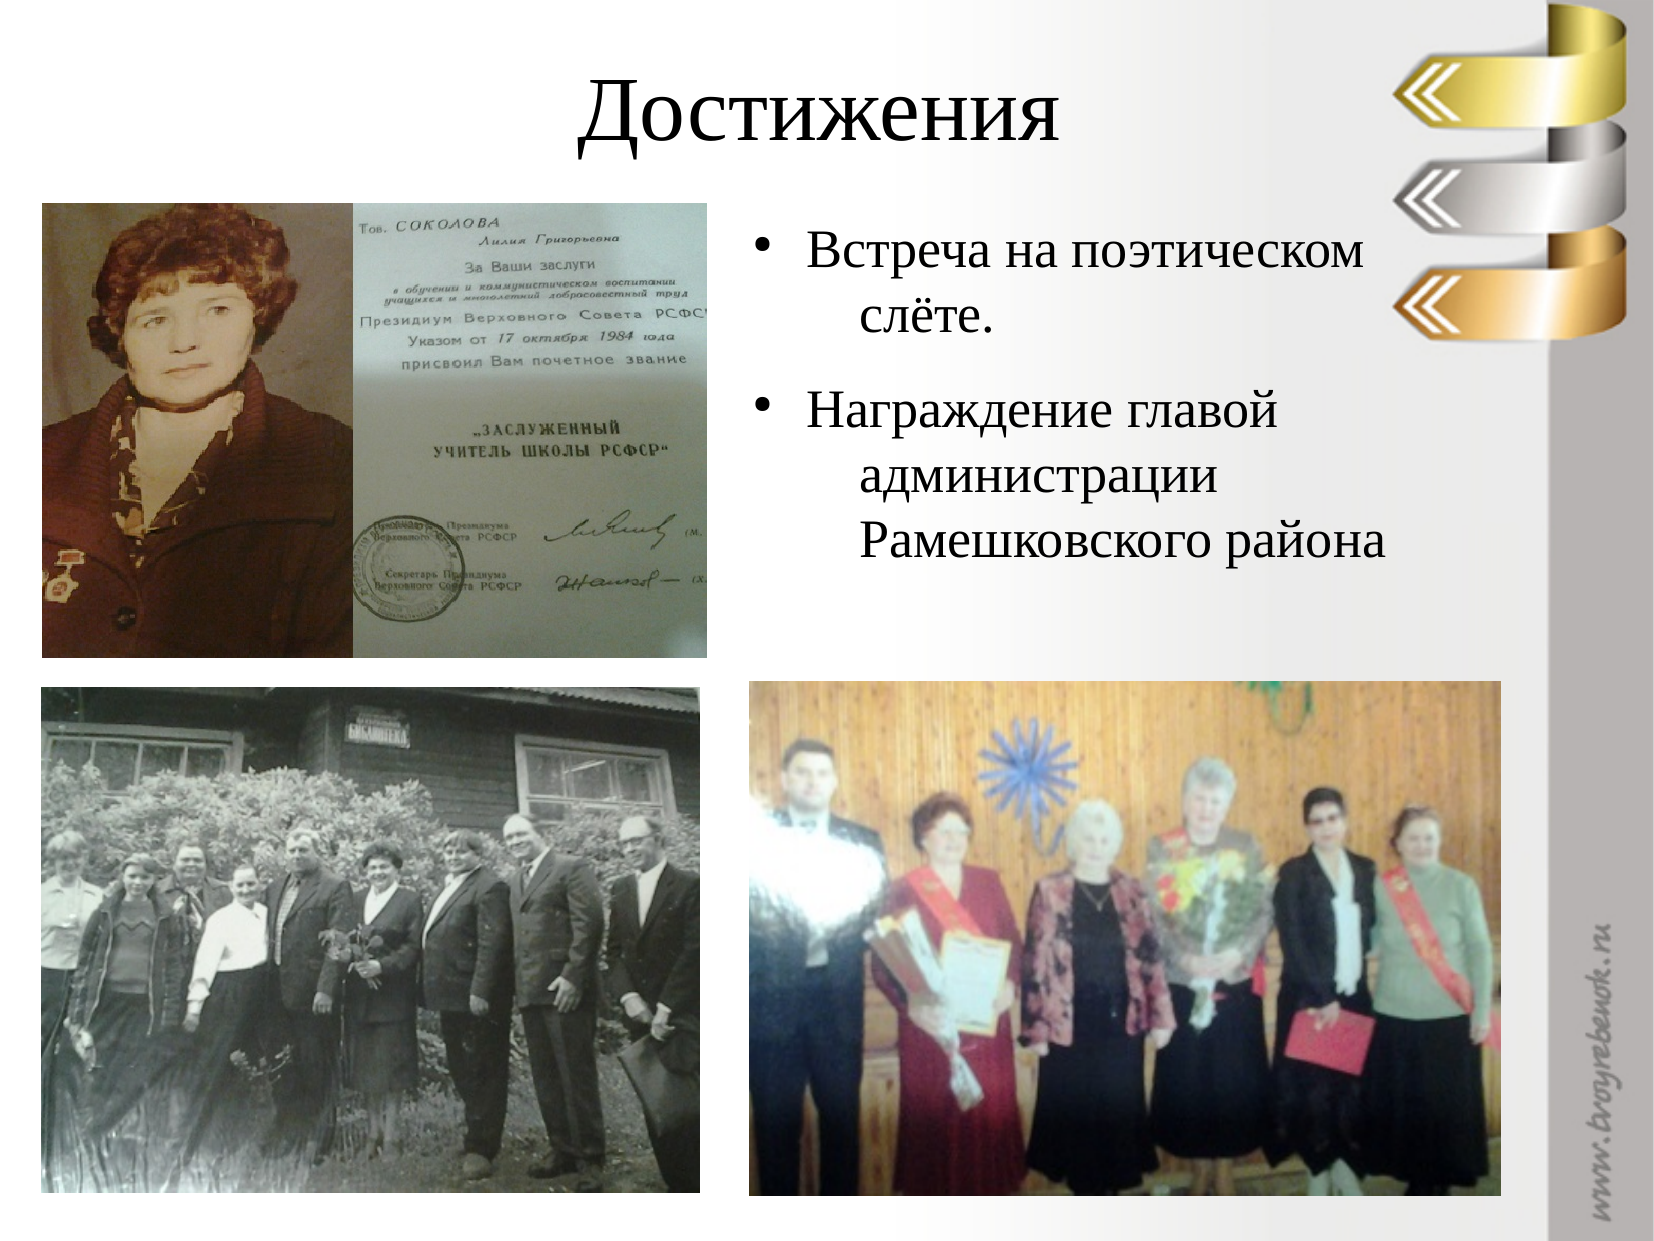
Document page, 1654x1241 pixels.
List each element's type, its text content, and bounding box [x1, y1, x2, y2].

picture [42, 203, 707, 658]
title Достижения [75, 0, 1564, 208]
list Встреча на поэтическом слёте. Награждение главой администрации Рамешковского района [717, 213, 1444, 623]
picture [41, 687, 700, 1193]
picture [749, 682, 1501, 1196]
